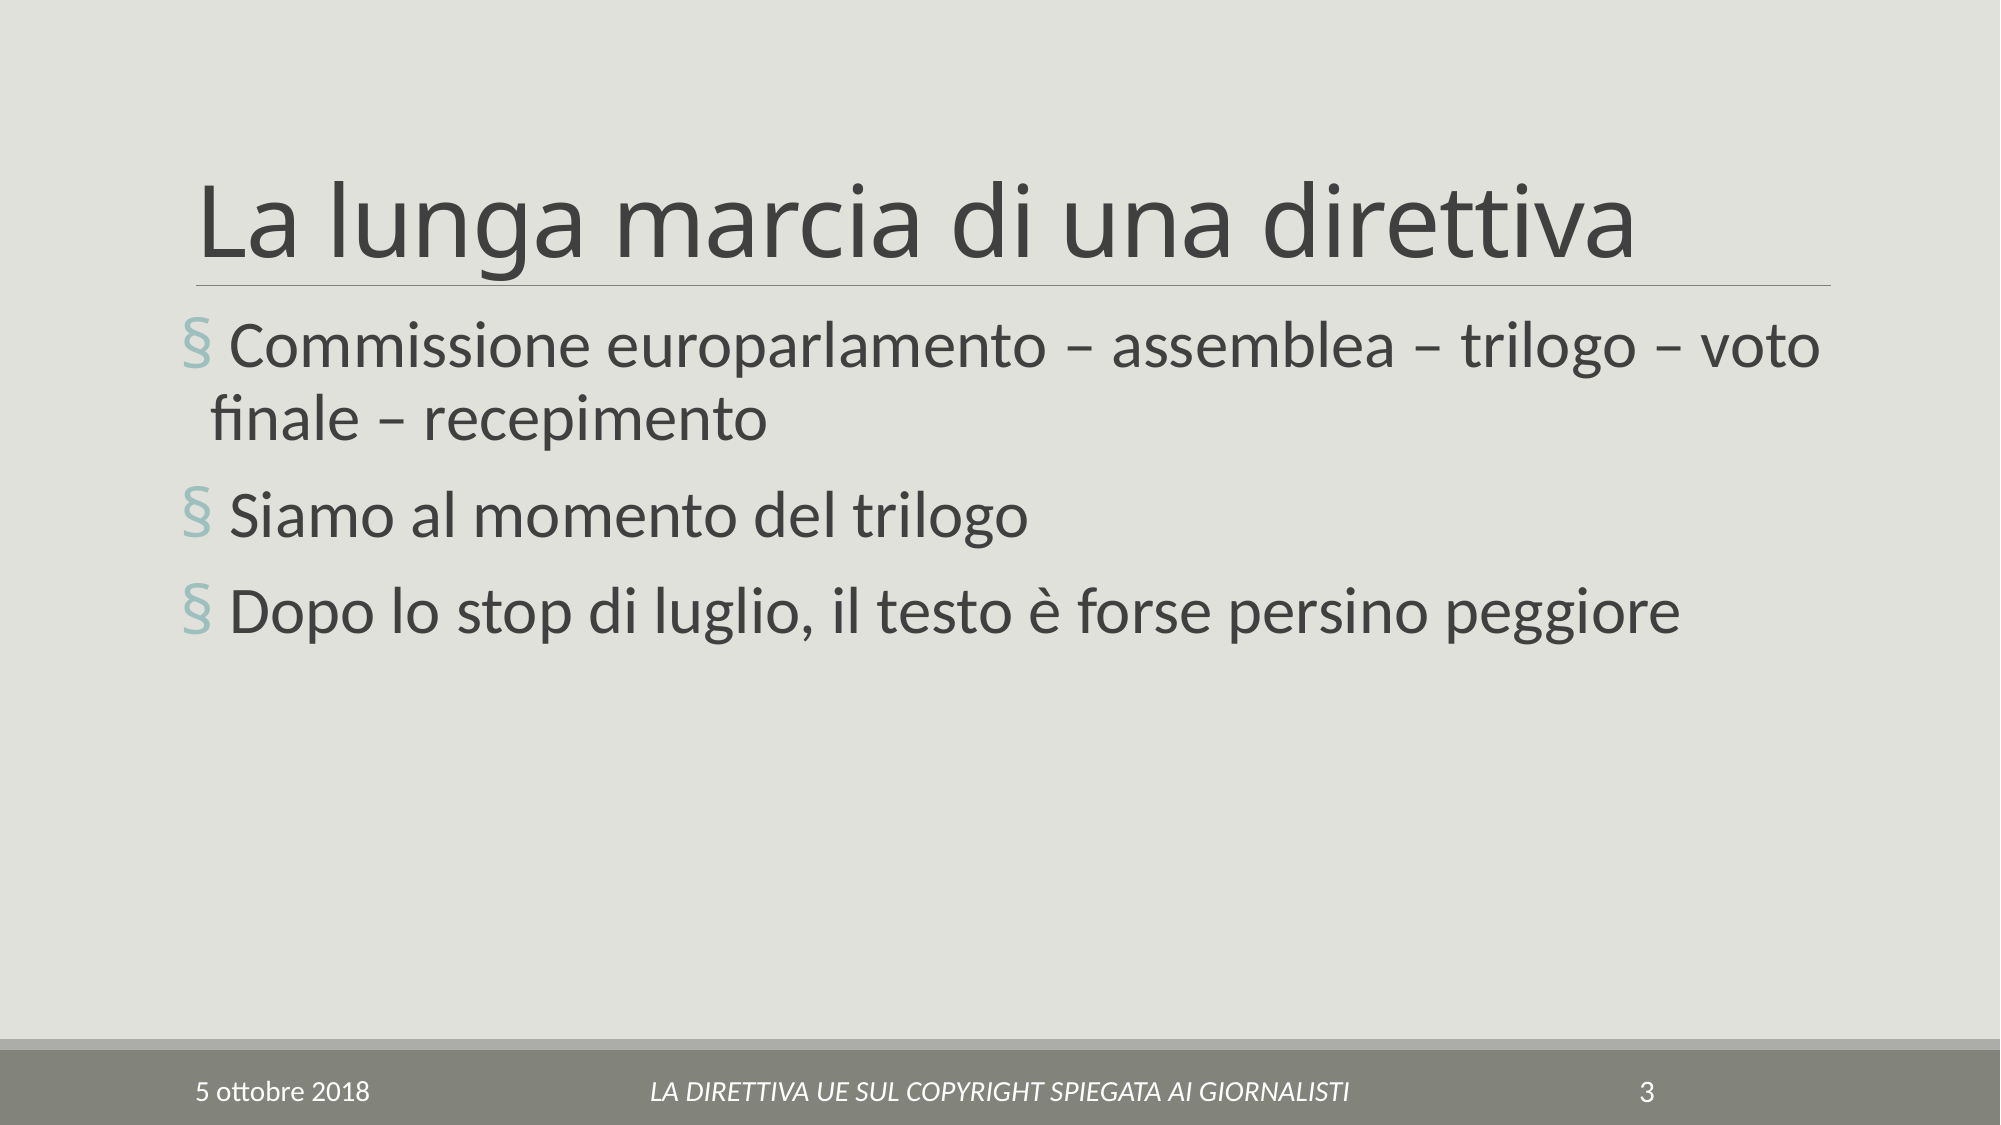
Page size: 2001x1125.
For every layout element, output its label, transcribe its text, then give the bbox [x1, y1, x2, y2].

list Commissione europarlamento – assemblea – trilogo – voto finale – recepimento Siamo al momento del trilogo Dopo lo stop di luglio, il testo è forse persino peggiore [180, 302, 1831, 963]
text_box 3 [1624, 1059, 1840, 1120]
title La lunga marcia di una direttiva [180, 47, 1831, 286]
text_box 5 ottobre 2018 [180, 1059, 586, 1120]
text_box La direttiva Ue sul copyright spiegata ai giornalisti [604, 1059, 1396, 1120]
